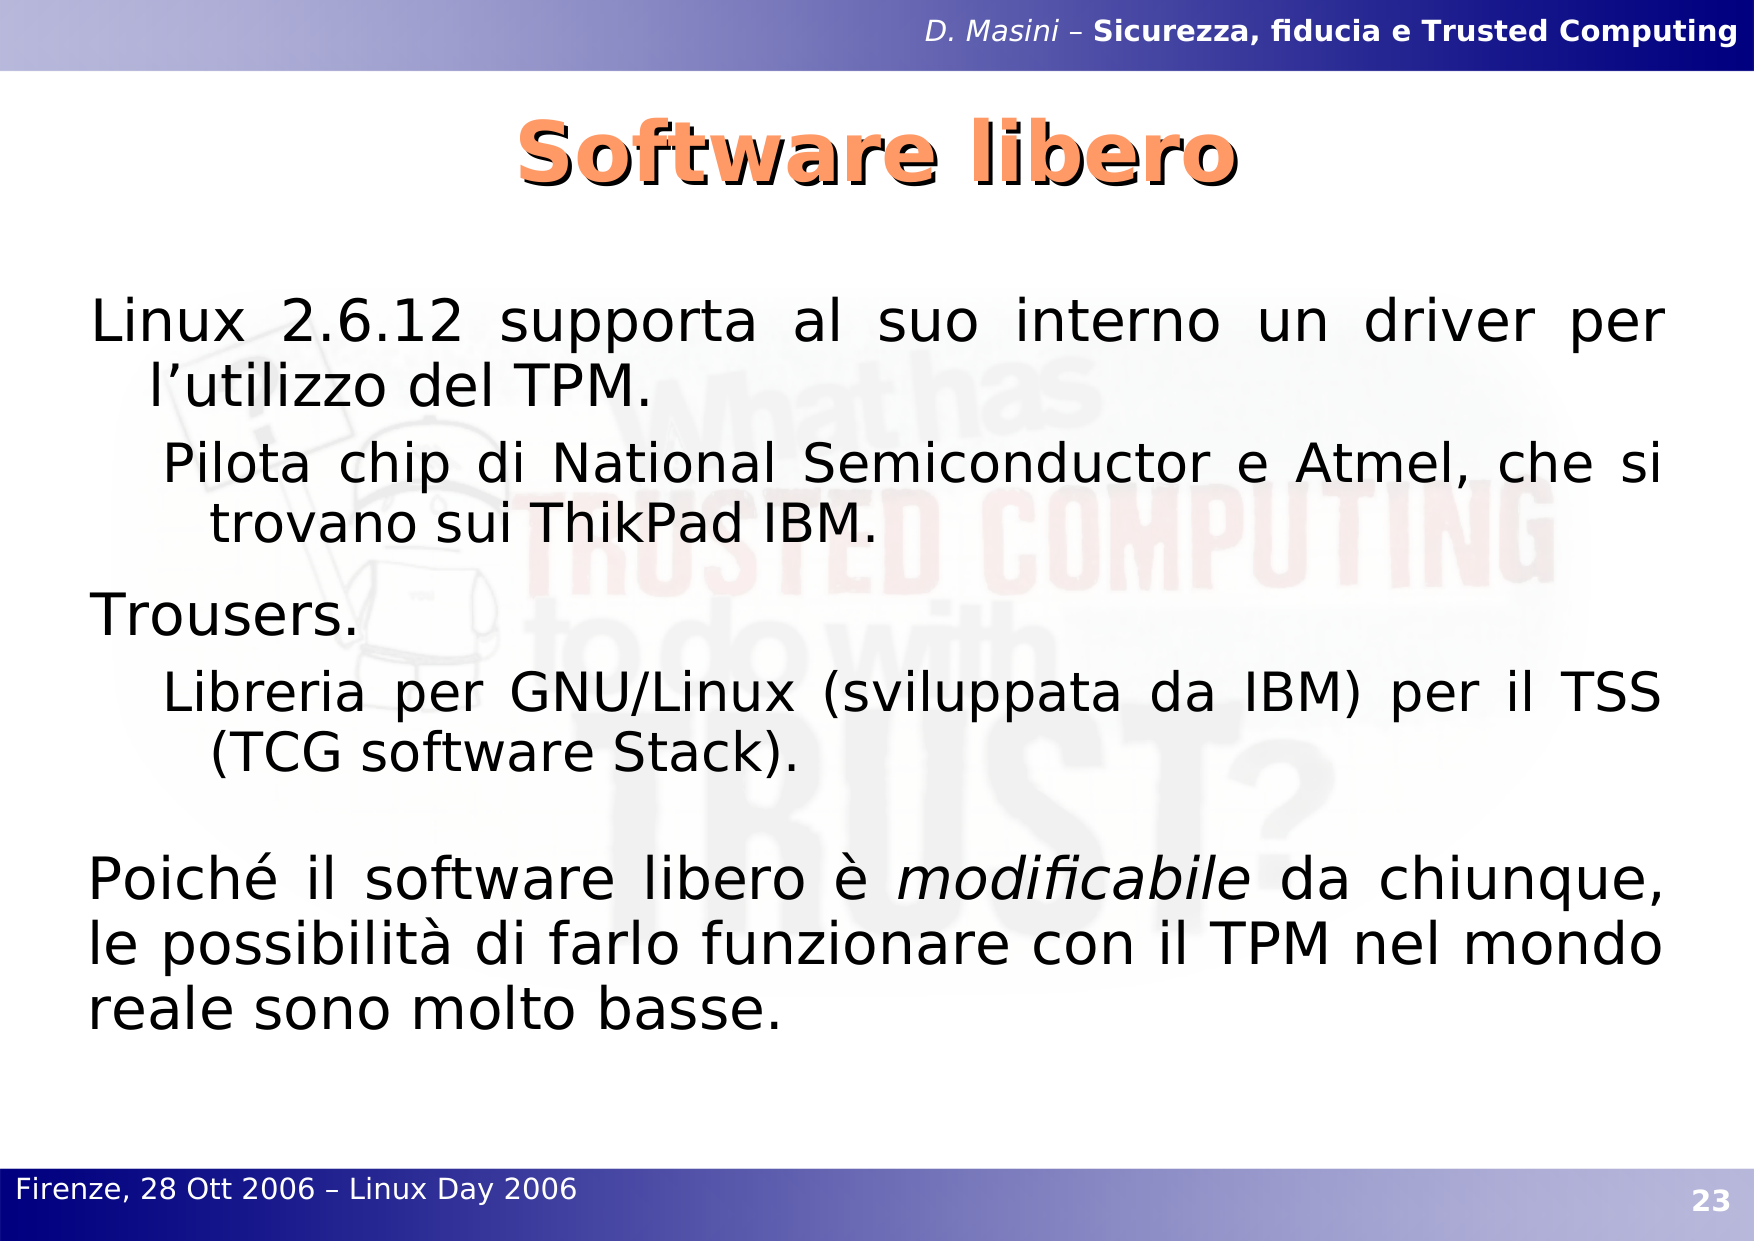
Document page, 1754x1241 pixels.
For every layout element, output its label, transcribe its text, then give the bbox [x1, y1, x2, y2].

text_box Firenze, 28 Ott 2006 – Linux Day 2006 [0, 1175, 1314, 1234]
title Software libero [87, 49, 1666, 257]
text_box D. Masini – Sicurezza, fiducia e Trusted Computing [602, 7, 1754, 63]
picture [0, 0, 1754, 1241]
text_box <numero> [1641, 1185, 1732, 1223]
list Linux 2.6.12 supporta al suo interno un driver per l’utilizzo del TPM. Pilota chip di National Semiconductor e Atmel, che si trovano sui ThikPad IBM. Trousers. Libreria per GNU/Linux (sviluppata da IBM) per il TSS (TCG software Stack). Poiché il software libero è modificabile da chiunque, le possibilità di farlo funzionare con il TPM nel mondo reale sono molto basse. [87, 289, 1666, 1108]
